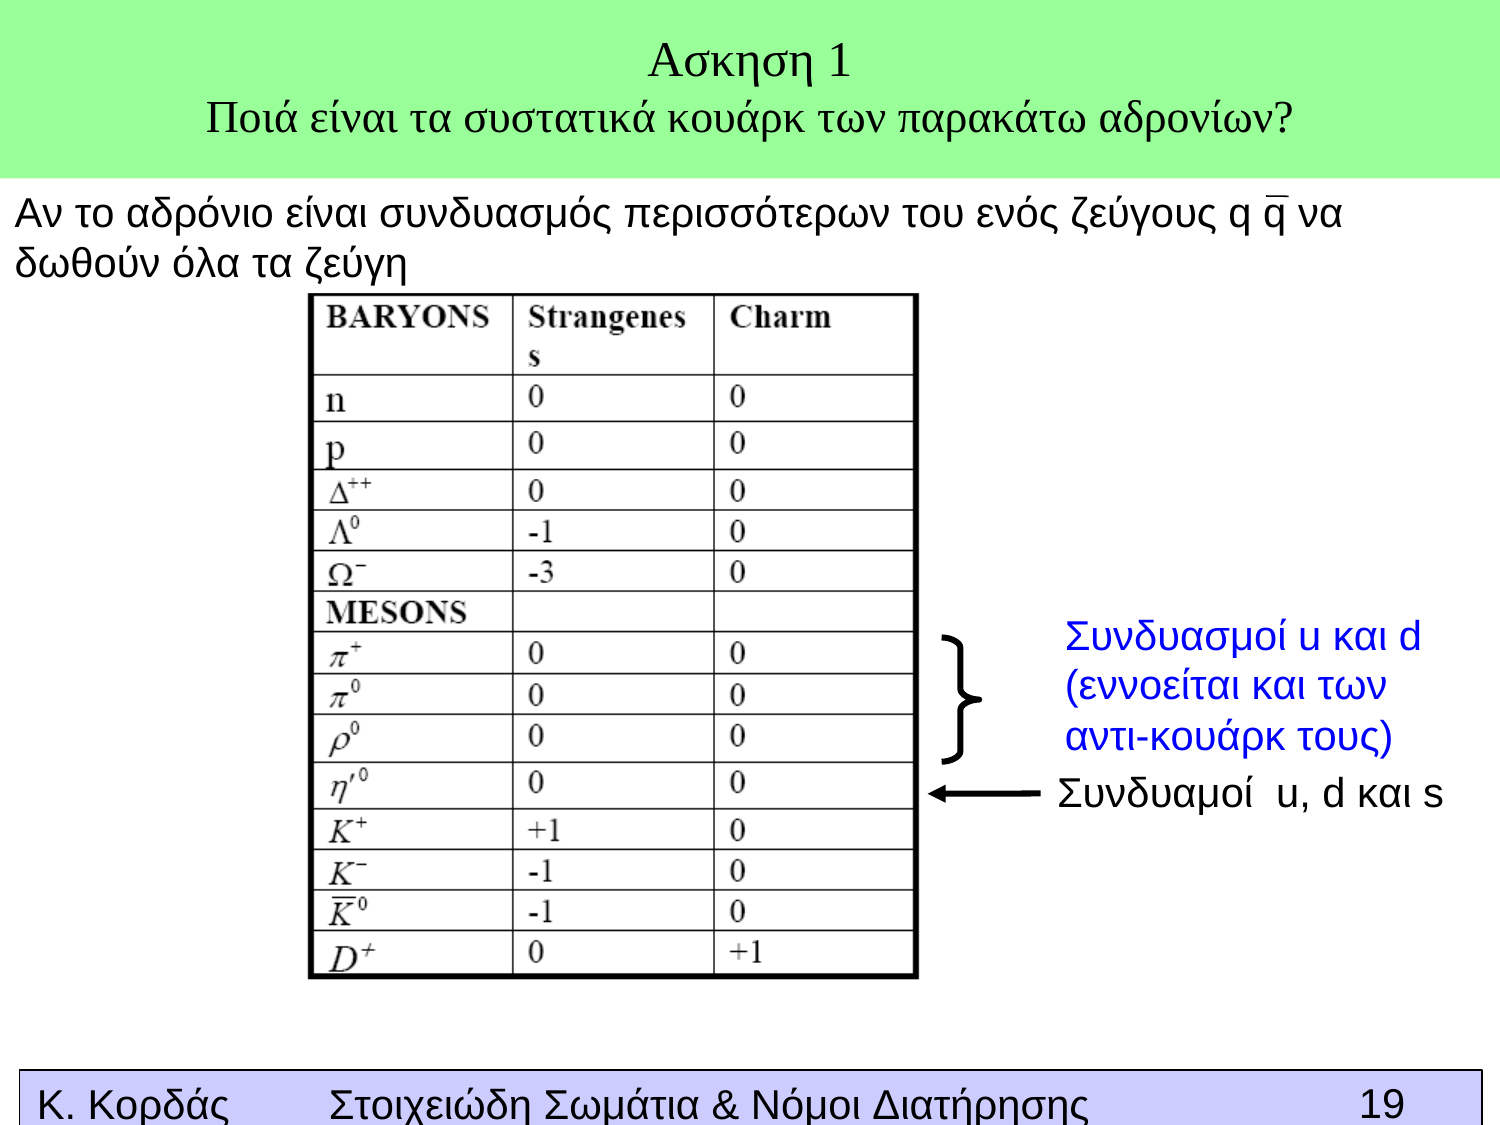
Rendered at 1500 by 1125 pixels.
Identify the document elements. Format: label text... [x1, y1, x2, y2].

picture [71, 294, 1311, 996]
text_box Συνδυαμoί u, d και s [1042, 758, 1487, 823]
text_box Αν το αδρόνιο είναι συνδυασμός περισσότερων του ενός ζεύγους q q να δωθούν όλα τα ζεύγη [0, 178, 1500, 294]
text_box Συνδυασμοί u και d (εννοείται και των αντι-κουάρκ τους) [1050, 601, 1477, 758]
text_box Ασκηση 1 Ποιά είναι τα συστατικά κουάρκ των παρακάτω αδρονίων? [0, 0, 1500, 178]
